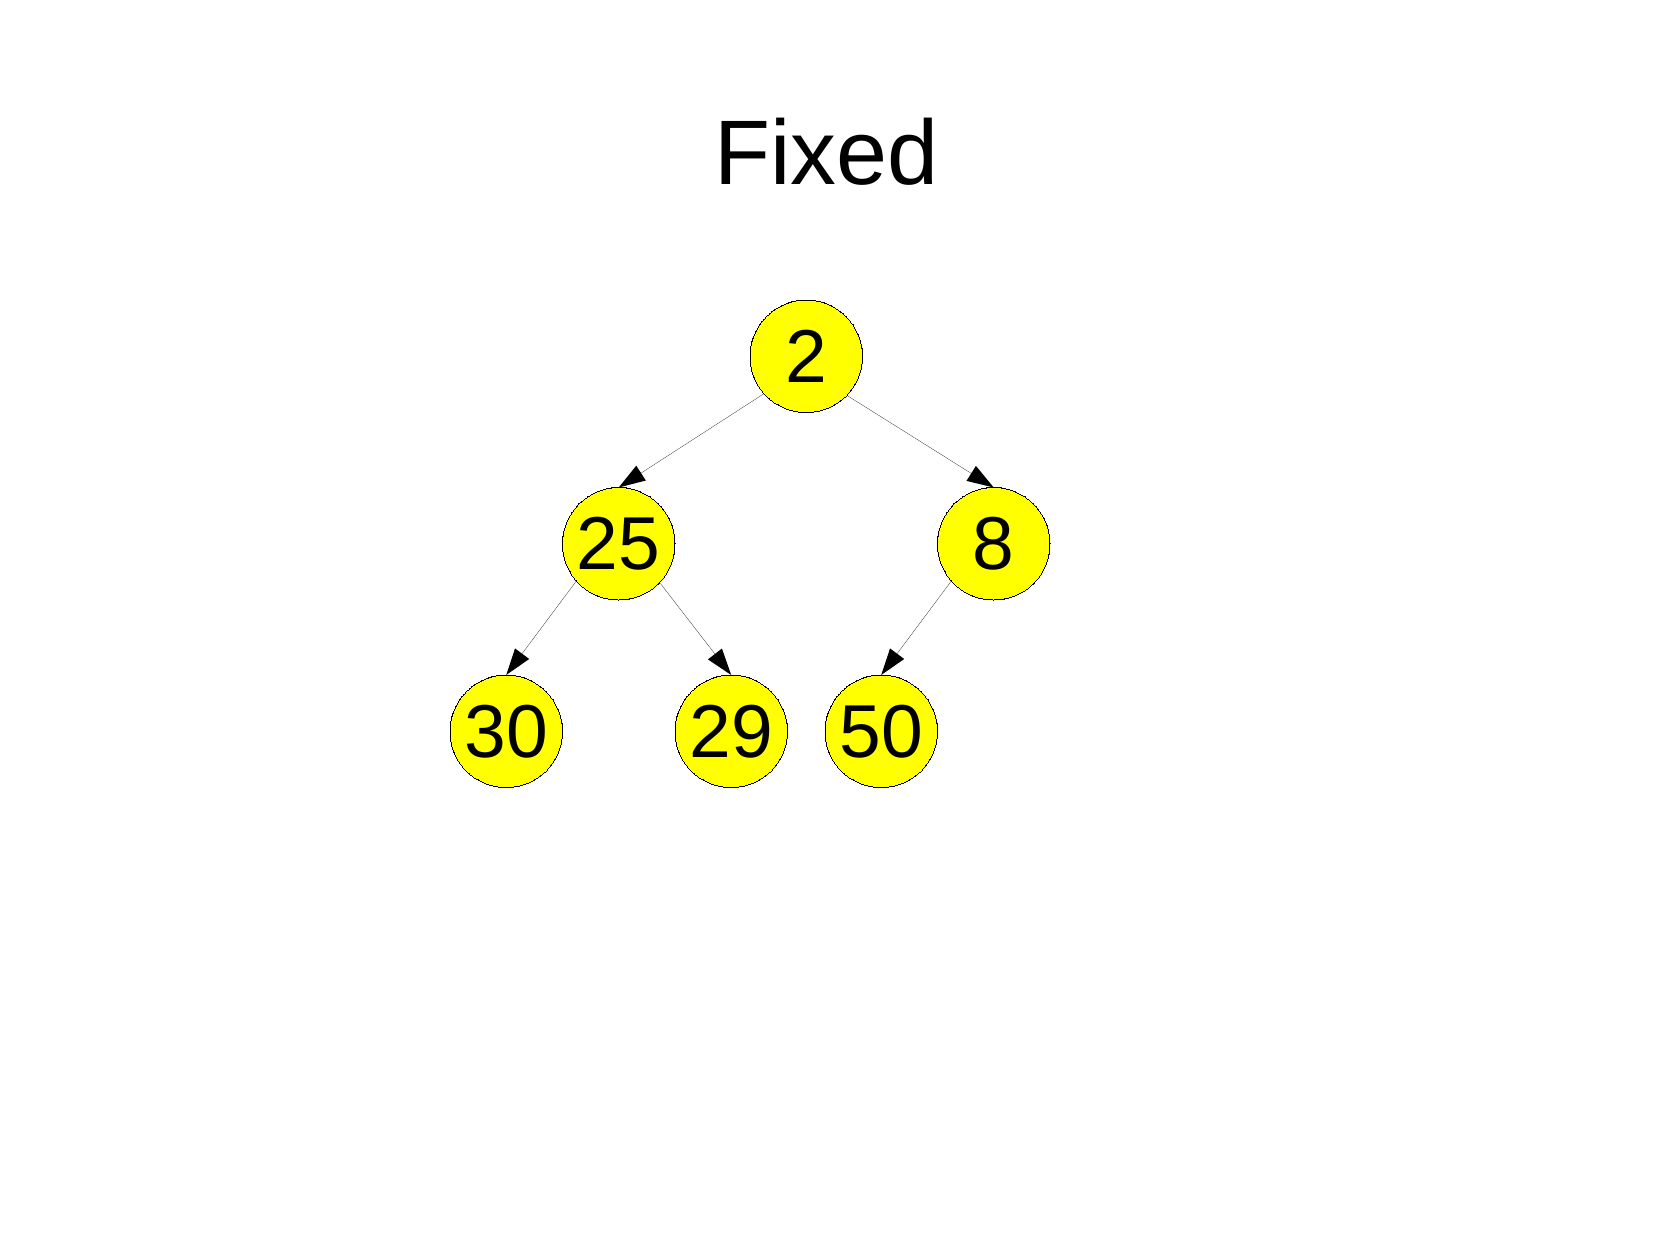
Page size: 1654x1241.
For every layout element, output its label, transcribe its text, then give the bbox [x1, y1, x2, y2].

text_box 30 [450, 675, 563, 788]
text_box 29 [675, 675, 788, 788]
text_box 25 [562, 487, 676, 601]
text_box 2 [750, 300, 863, 413]
title Fixed [82, 56, 1571, 250]
text_box 8 [937, 487, 1051, 601]
text_box 50 [825, 675, 938, 788]
